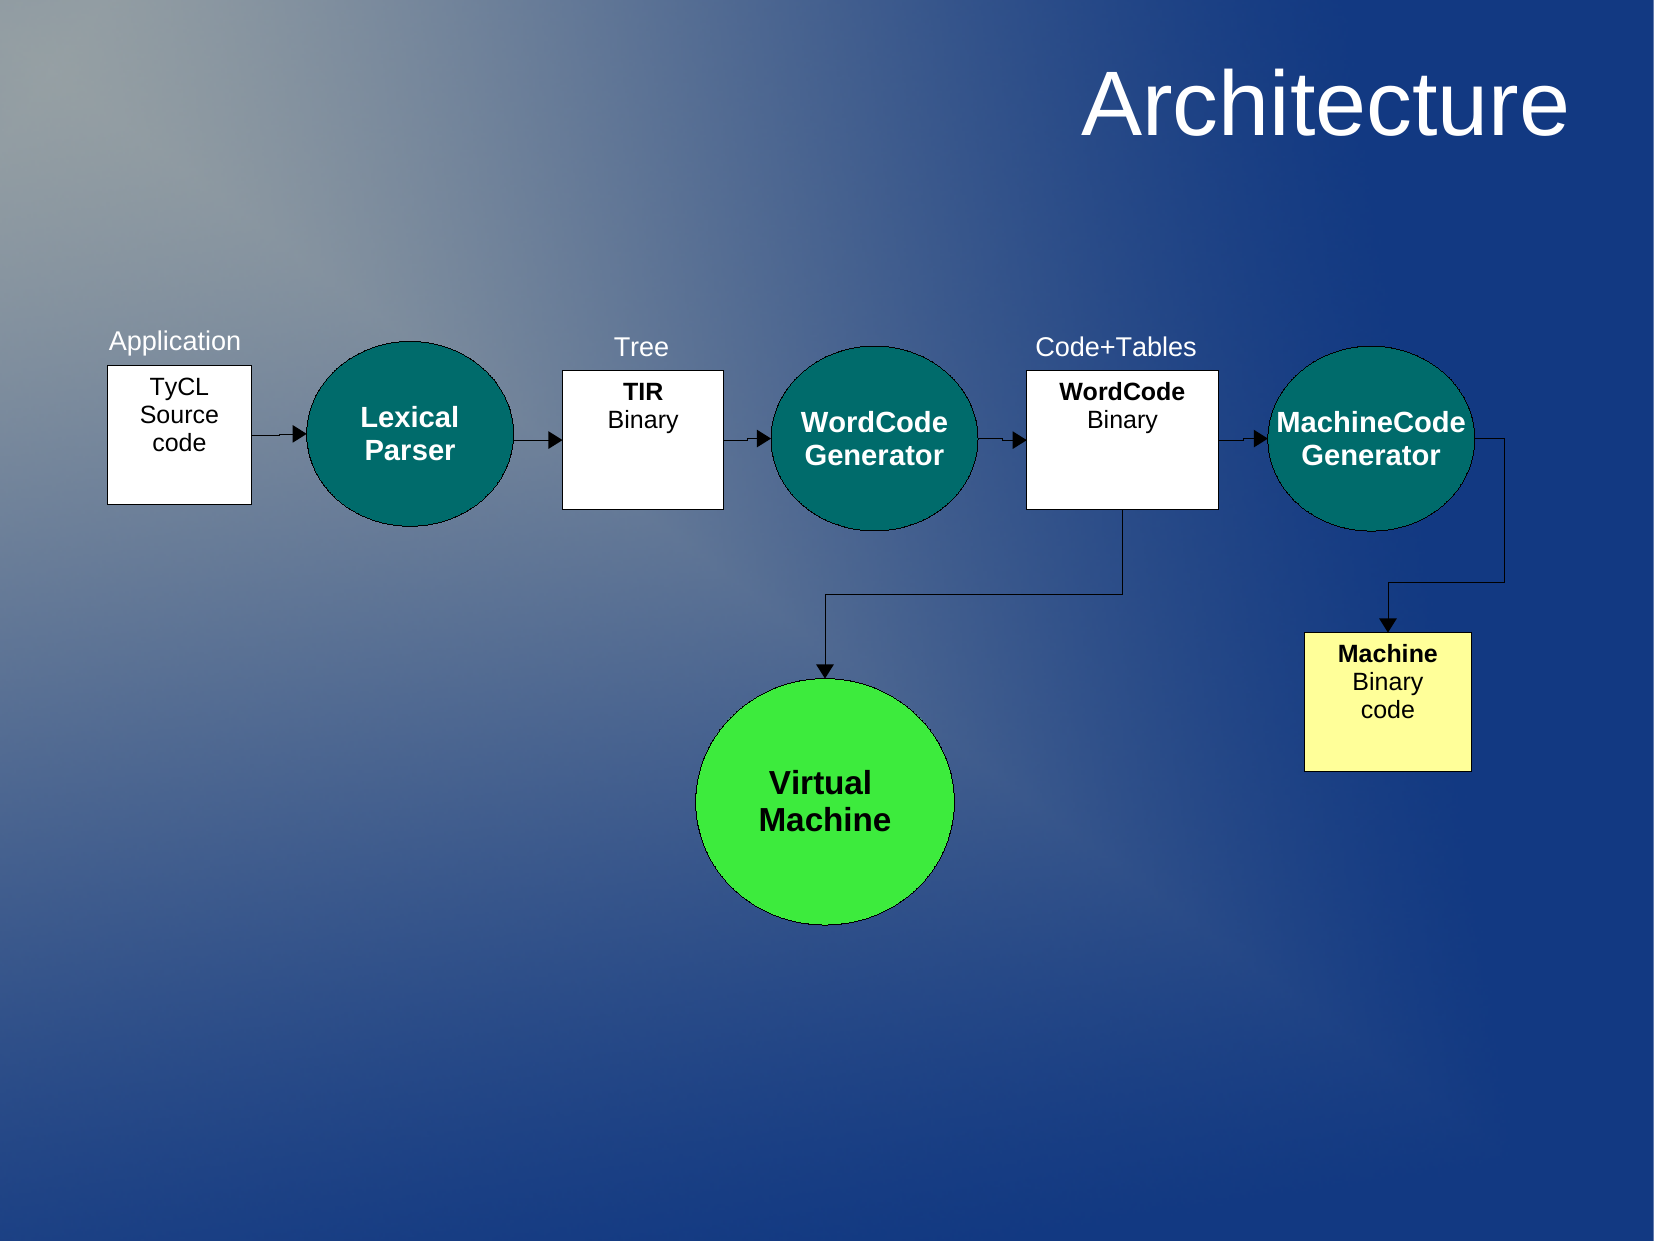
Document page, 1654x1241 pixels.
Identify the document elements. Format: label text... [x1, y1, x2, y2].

text_box MachineCode Generator [1267, 346, 1475, 532]
text_box WordCode Generator [771, 346, 979, 531]
text_box Code+Tables [1020, 324, 1230, 388]
text_box Virtual Machine [695, 678, 955, 926]
text_box TIR Binary [562, 388, 724, 510]
text_box Application [94, 318, 275, 381]
picture [0, 0, 1654, 1241]
text_box Lexical Parser [306, 341, 514, 527]
text_box TyCL Source code [107, 381, 252, 505]
text_box WordCode Binary [1026, 388, 1219, 510]
text_box Machine Binary code [1304, 632, 1472, 772]
title Architecture [82, 52, 1571, 155]
text_box Tree [546, 324, 746, 388]
